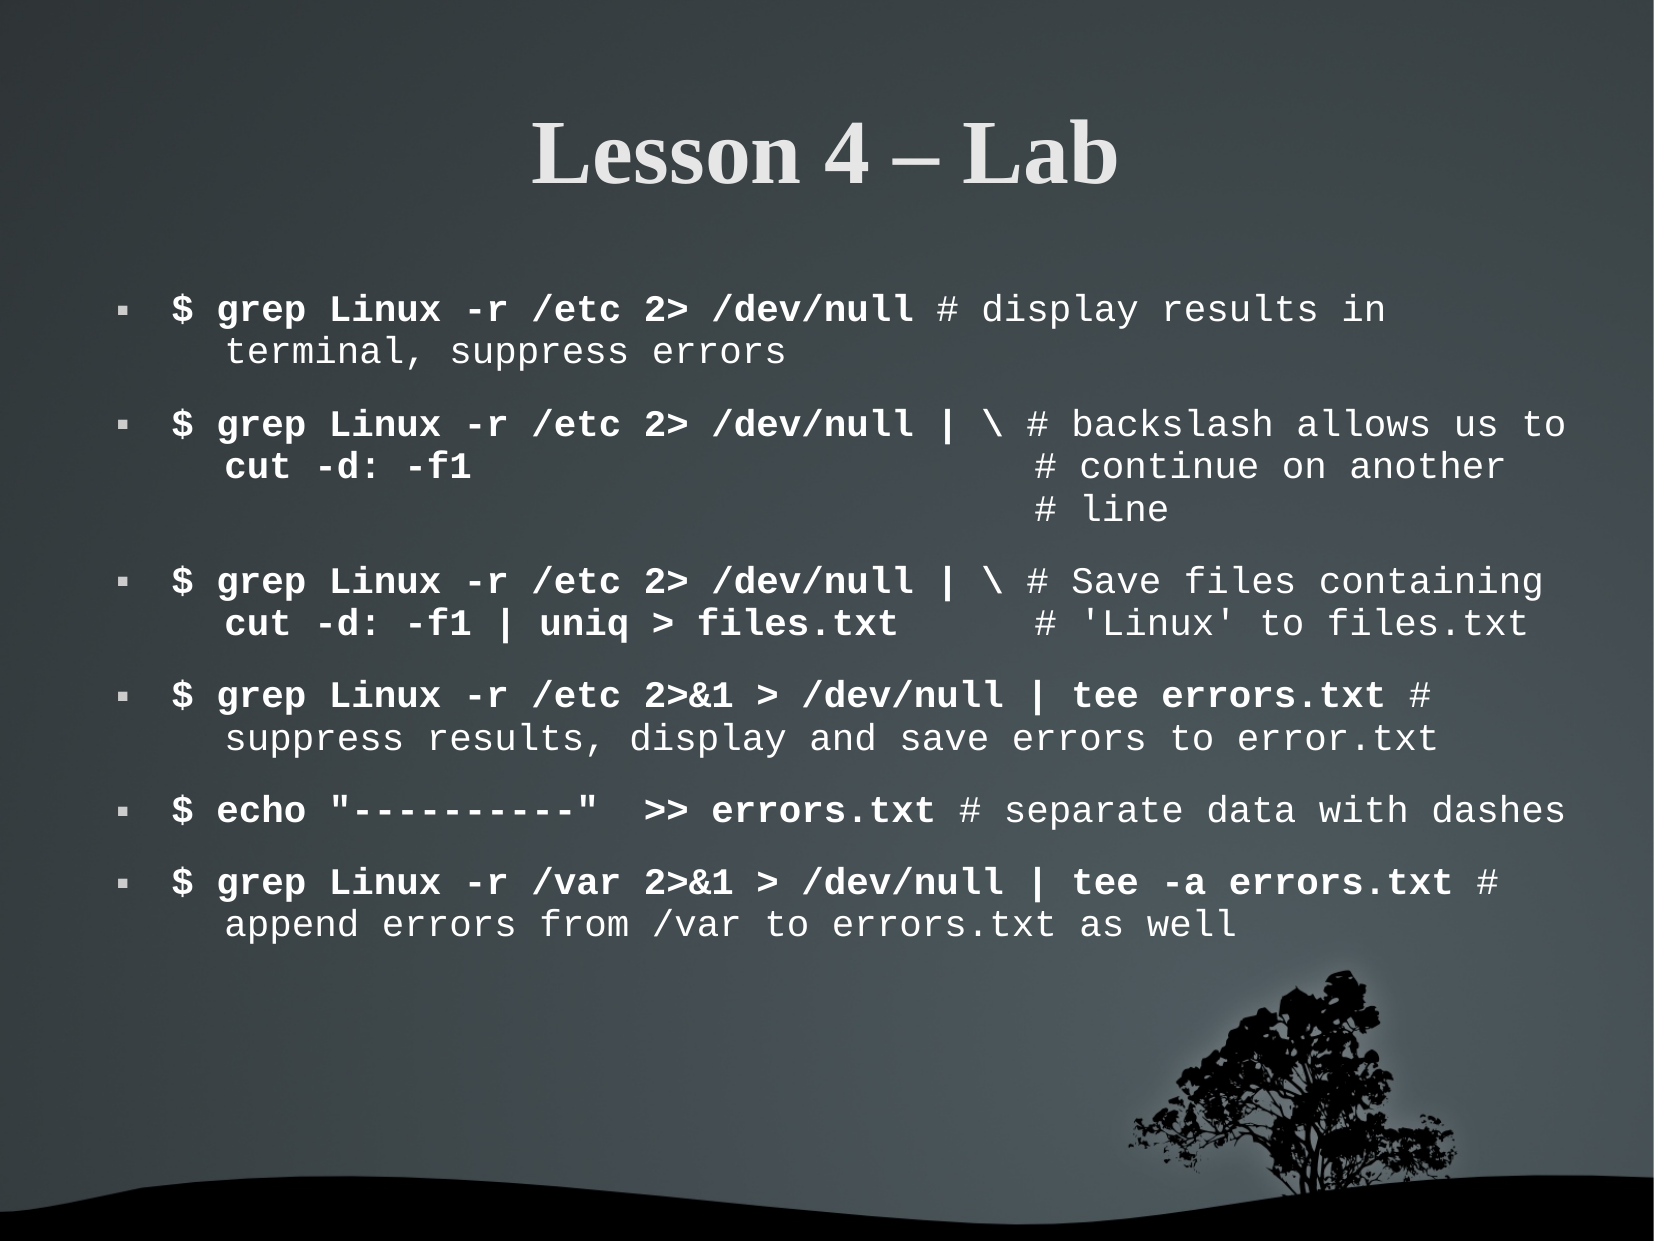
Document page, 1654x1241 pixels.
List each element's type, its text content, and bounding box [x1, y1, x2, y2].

title Lesson 4 – Lab [82, 49, 1571, 257]
picture [0, 0, 1654, 1241]
list $ grep Linux -r /etc 2> /dev/null # display results in terminal, suppress errors $ grep Linux -r /etc 2> /dev/null | \ # backslash allows us to cut -d: -f1 # continue on another # line $ grep Linux -r /etc 2> /dev/null | \ # Save files containing cut -d: -f1 | uniq > files.txt # 'Linux' to files.txt $ grep Linux -r /etc 2>&1 > /dev/null | tee errors.txt # suppress results, display and save errors to error.txt $ echo "----------" >> errors.txt # separate data with dashes $ grep Linux -r /var 2>&1 > /dev/null | tee -a errors.txt # append errors from /var to errors.txt as well [82, 290, 1571, 1109]
